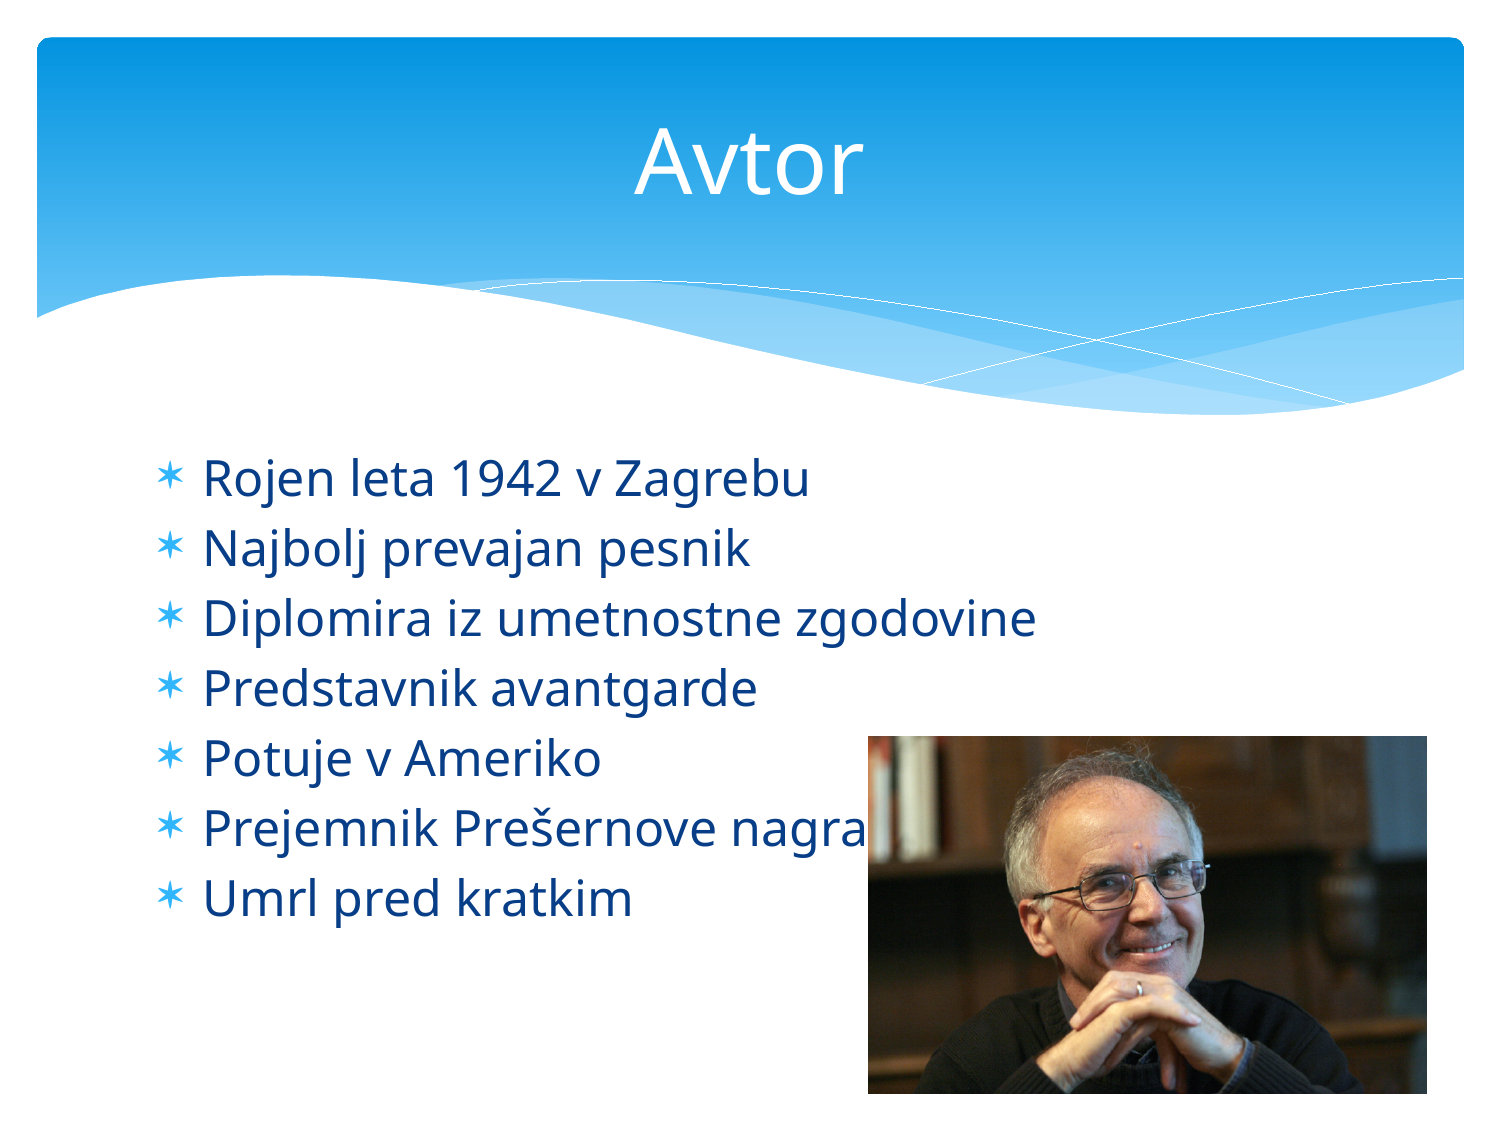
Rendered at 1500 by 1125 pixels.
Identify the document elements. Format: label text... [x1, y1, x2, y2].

title Avtor [75, 55, 1425, 261]
picture [868, 736, 1427, 1094]
list Rojen leta 1942 v Zagrebu Najbolj prevajan pesnik Diplomira iz umetnostne zgodovine Predstavnik avantgarde Potuje v Ameriko Prejemnik Prešernove nagrade Umrl pred kratkim [142, 438, 1359, 1005]
